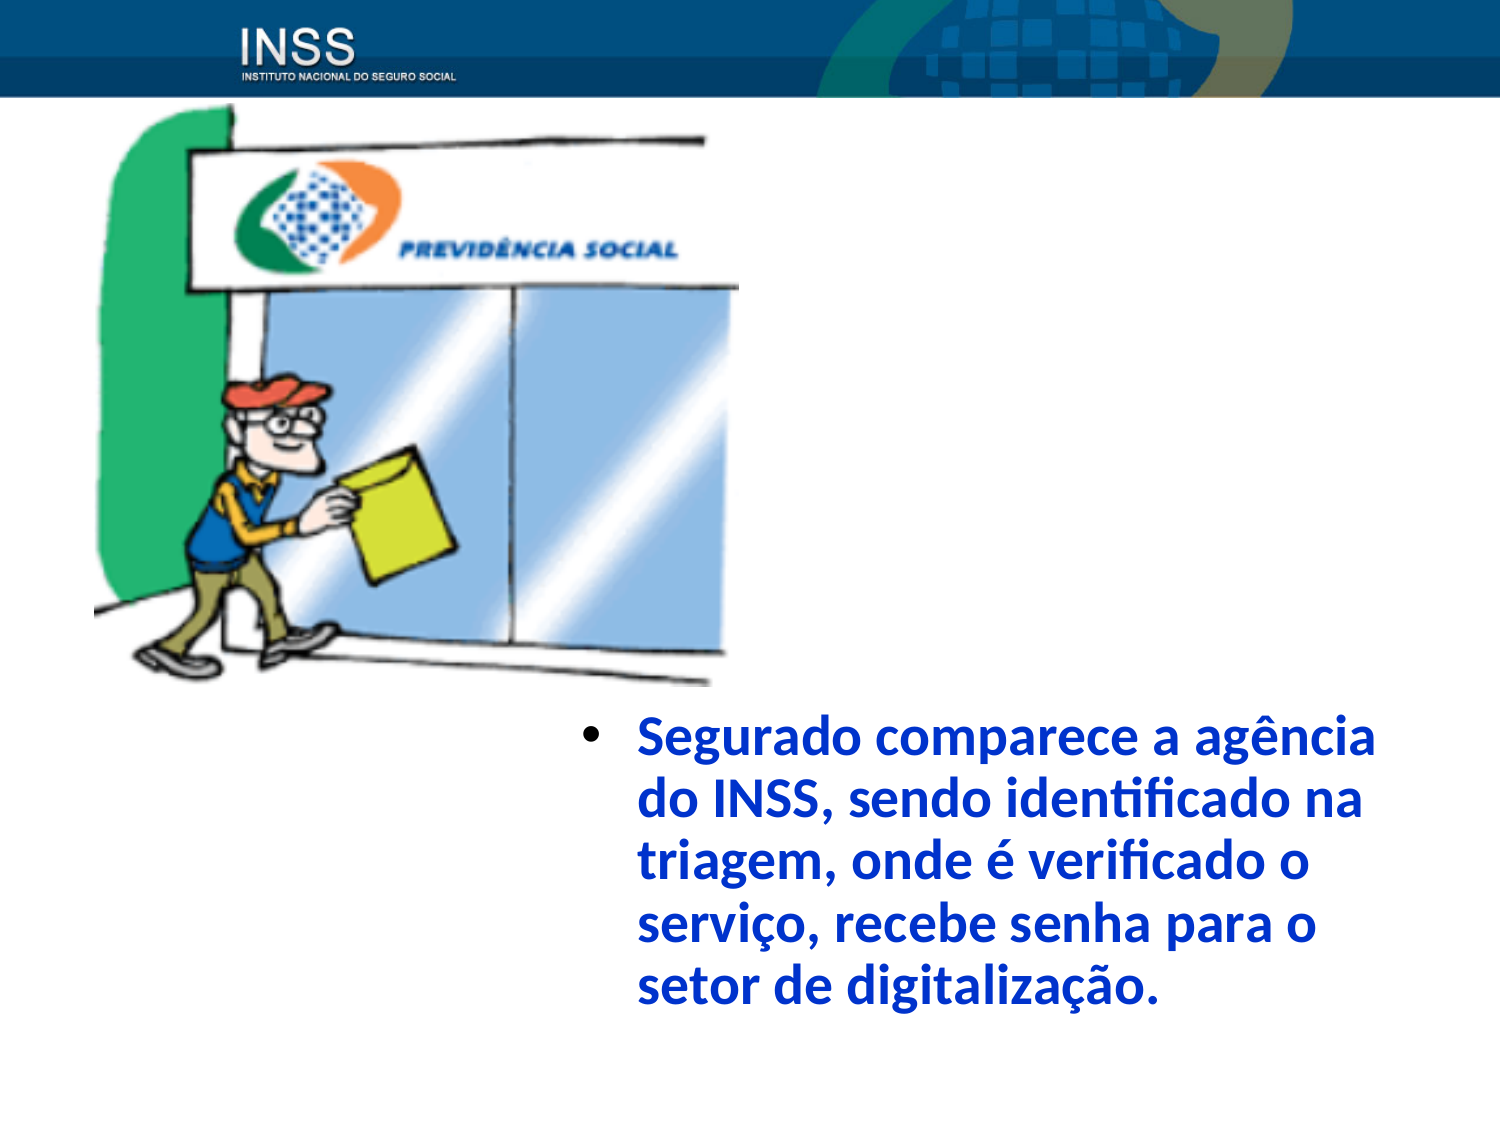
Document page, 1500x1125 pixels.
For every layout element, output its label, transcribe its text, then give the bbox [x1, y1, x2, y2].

list Segurado comparece a agência do INSS, sendo identificado na triagem, onde é verificado o serviço, recebe senha para o setor de digitalização. [566, 698, 1398, 1030]
picture [94, 103, 739, 687]
picture [0, 0, 1500, 98]
